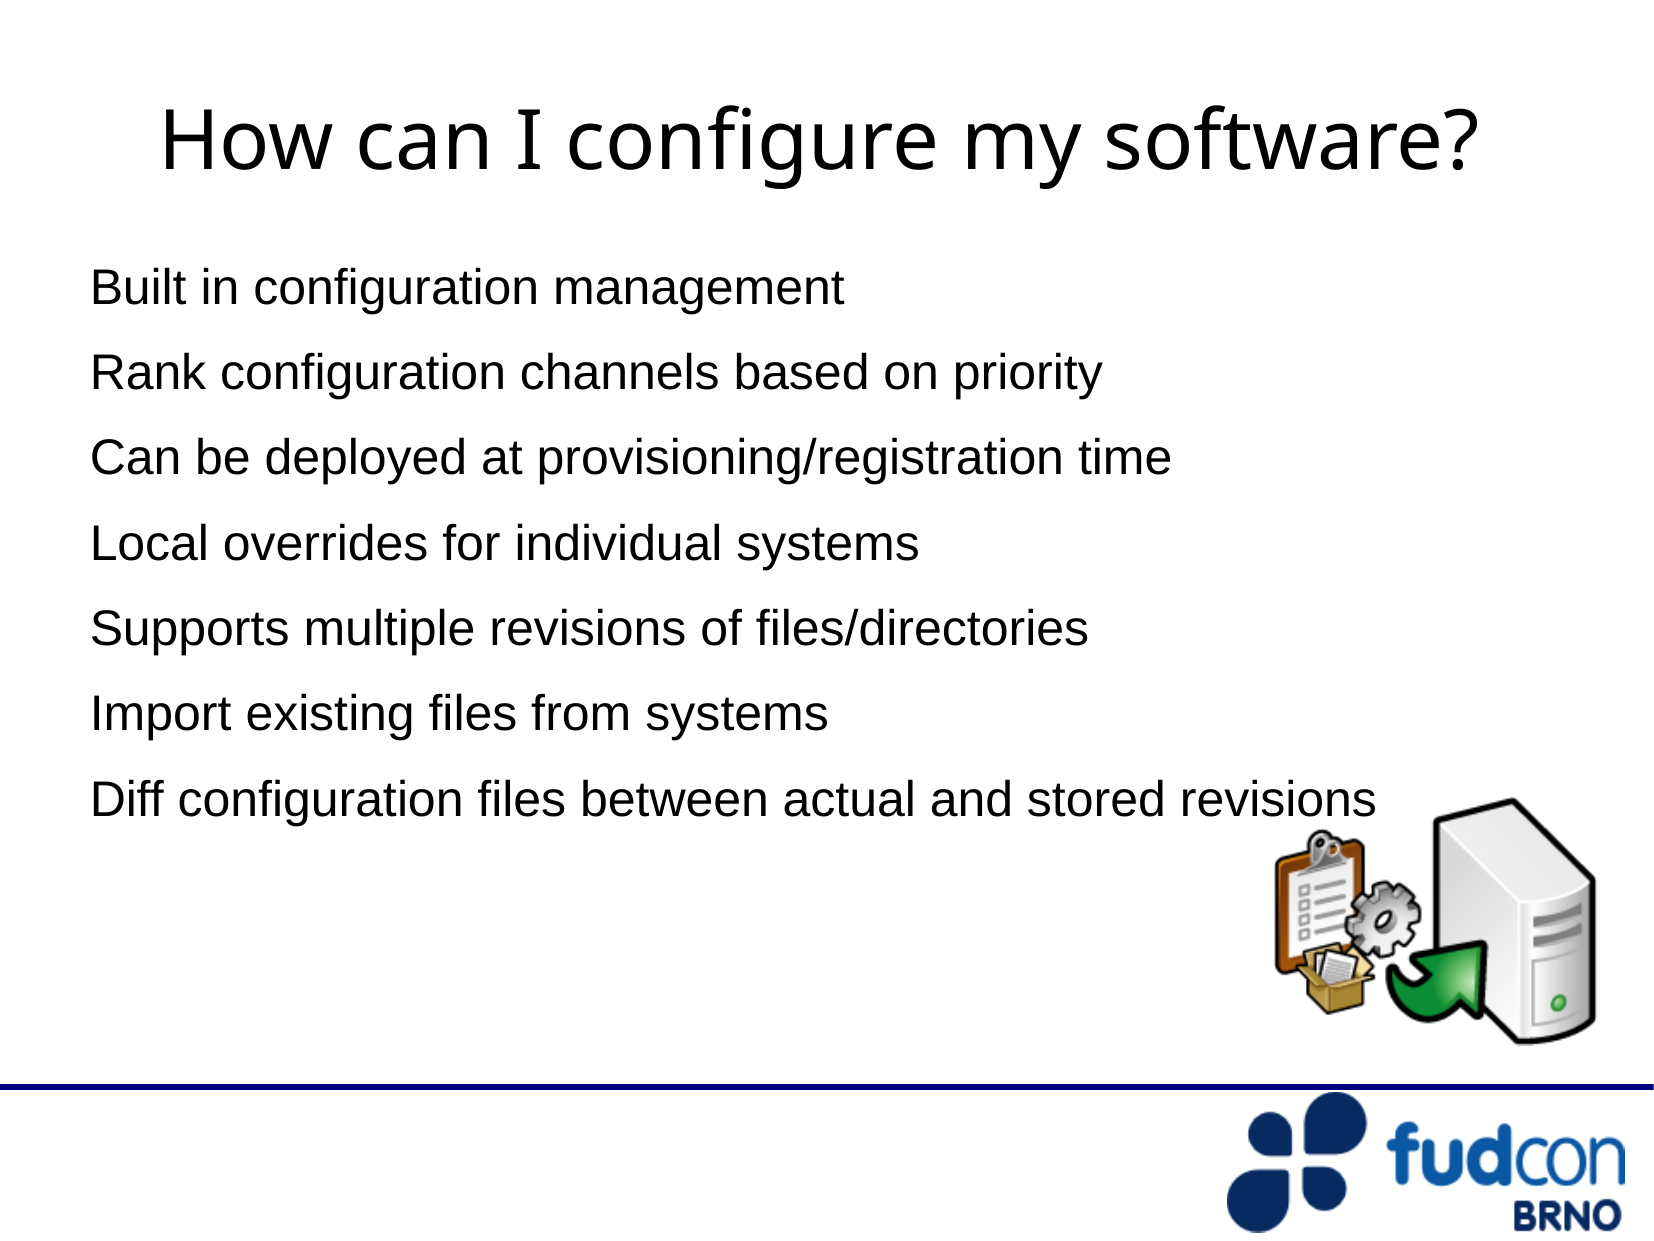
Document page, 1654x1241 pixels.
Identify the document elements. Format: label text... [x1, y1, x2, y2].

picture [1274, 794, 1599, 1046]
list Built in configuration management Rank configuration channels based on priority Can be deployed at provisioning/registration time Local overrides for individual systems Supports multiple revisions of files/directories Import existing files from systems Diff configuration files between actual and stored revisions [72, 259, 1561, 1184]
picture [1227, 1092, 1625, 1233]
title How can I configure my software? [75, 68, 1564, 207]
